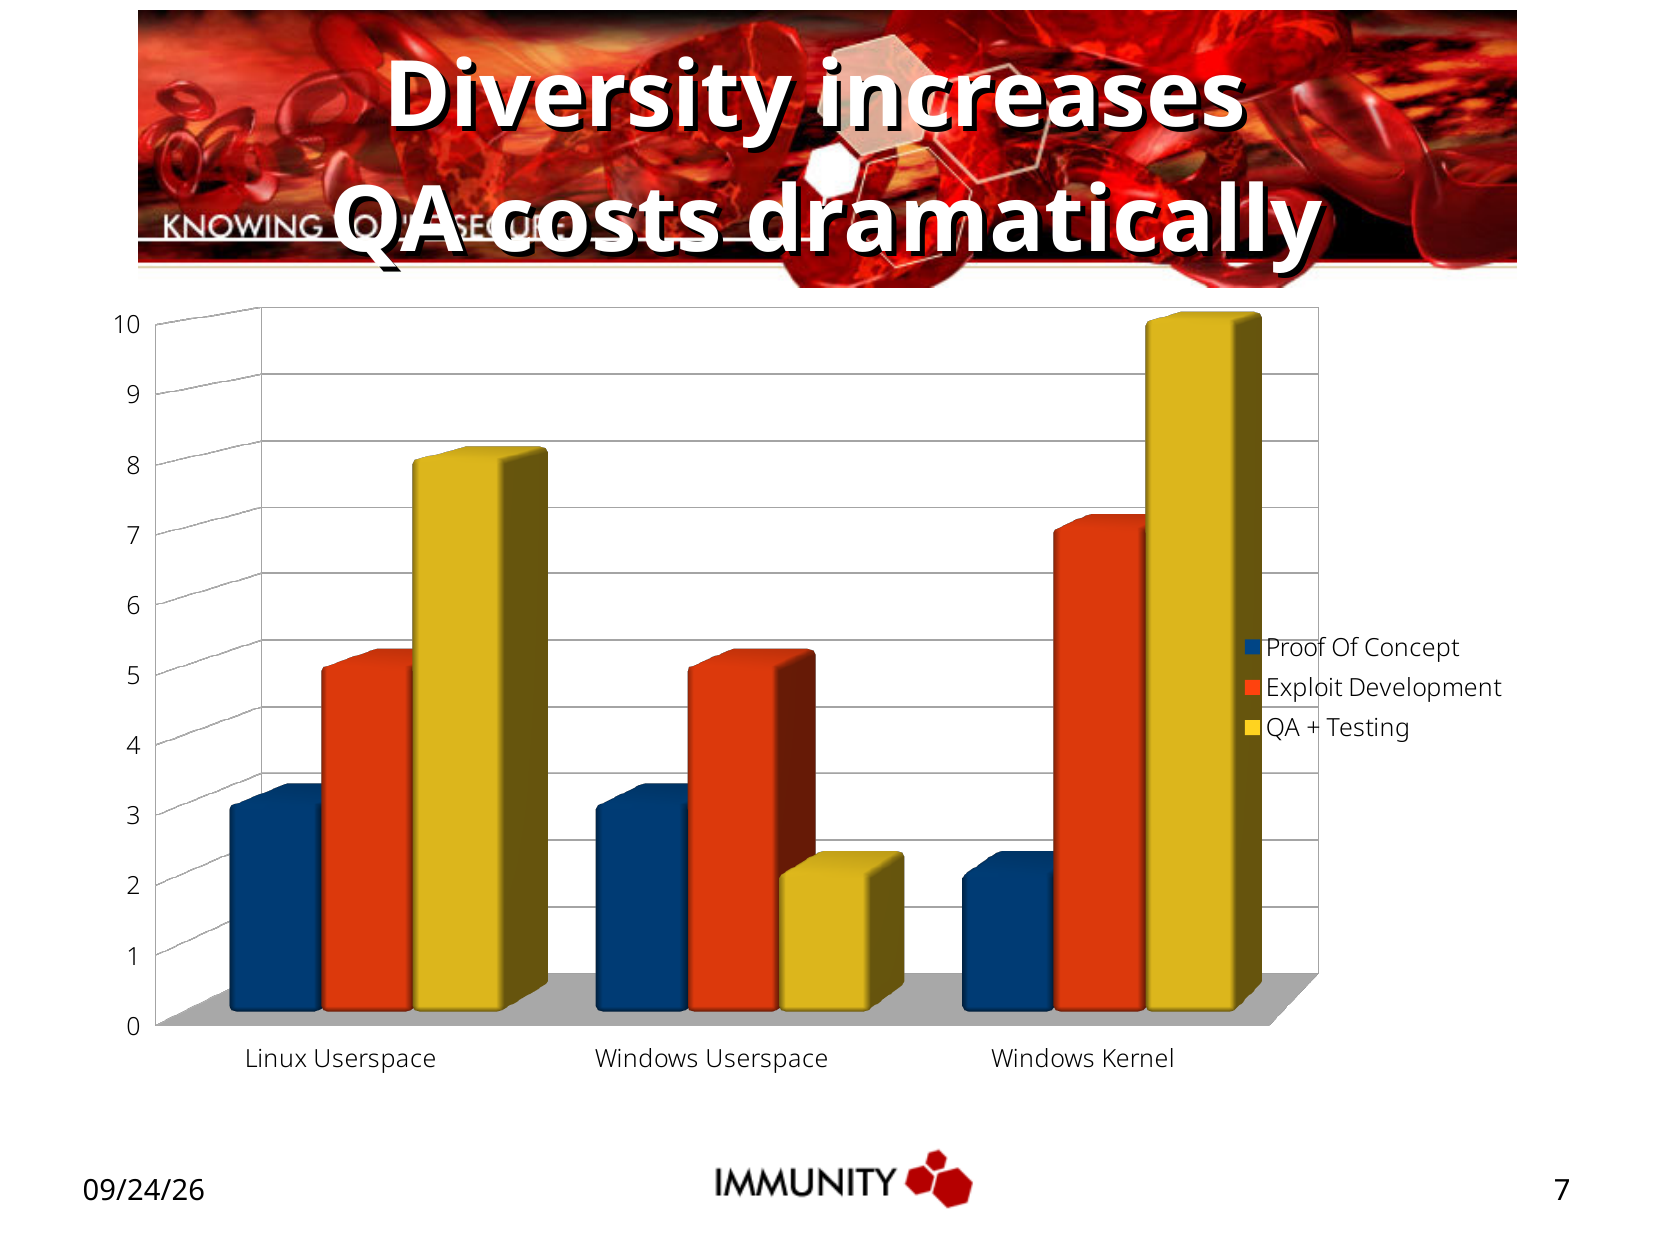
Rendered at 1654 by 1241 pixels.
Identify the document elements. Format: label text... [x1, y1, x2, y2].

picture [694, 1130, 984, 1235]
picture [138, 10, 1517, 42]
chart [82, 290, 1571, 1109]
picture [138, 264, 1517, 288]
title Diversity increases QA costs dramatically [82, 42, 1571, 264]
